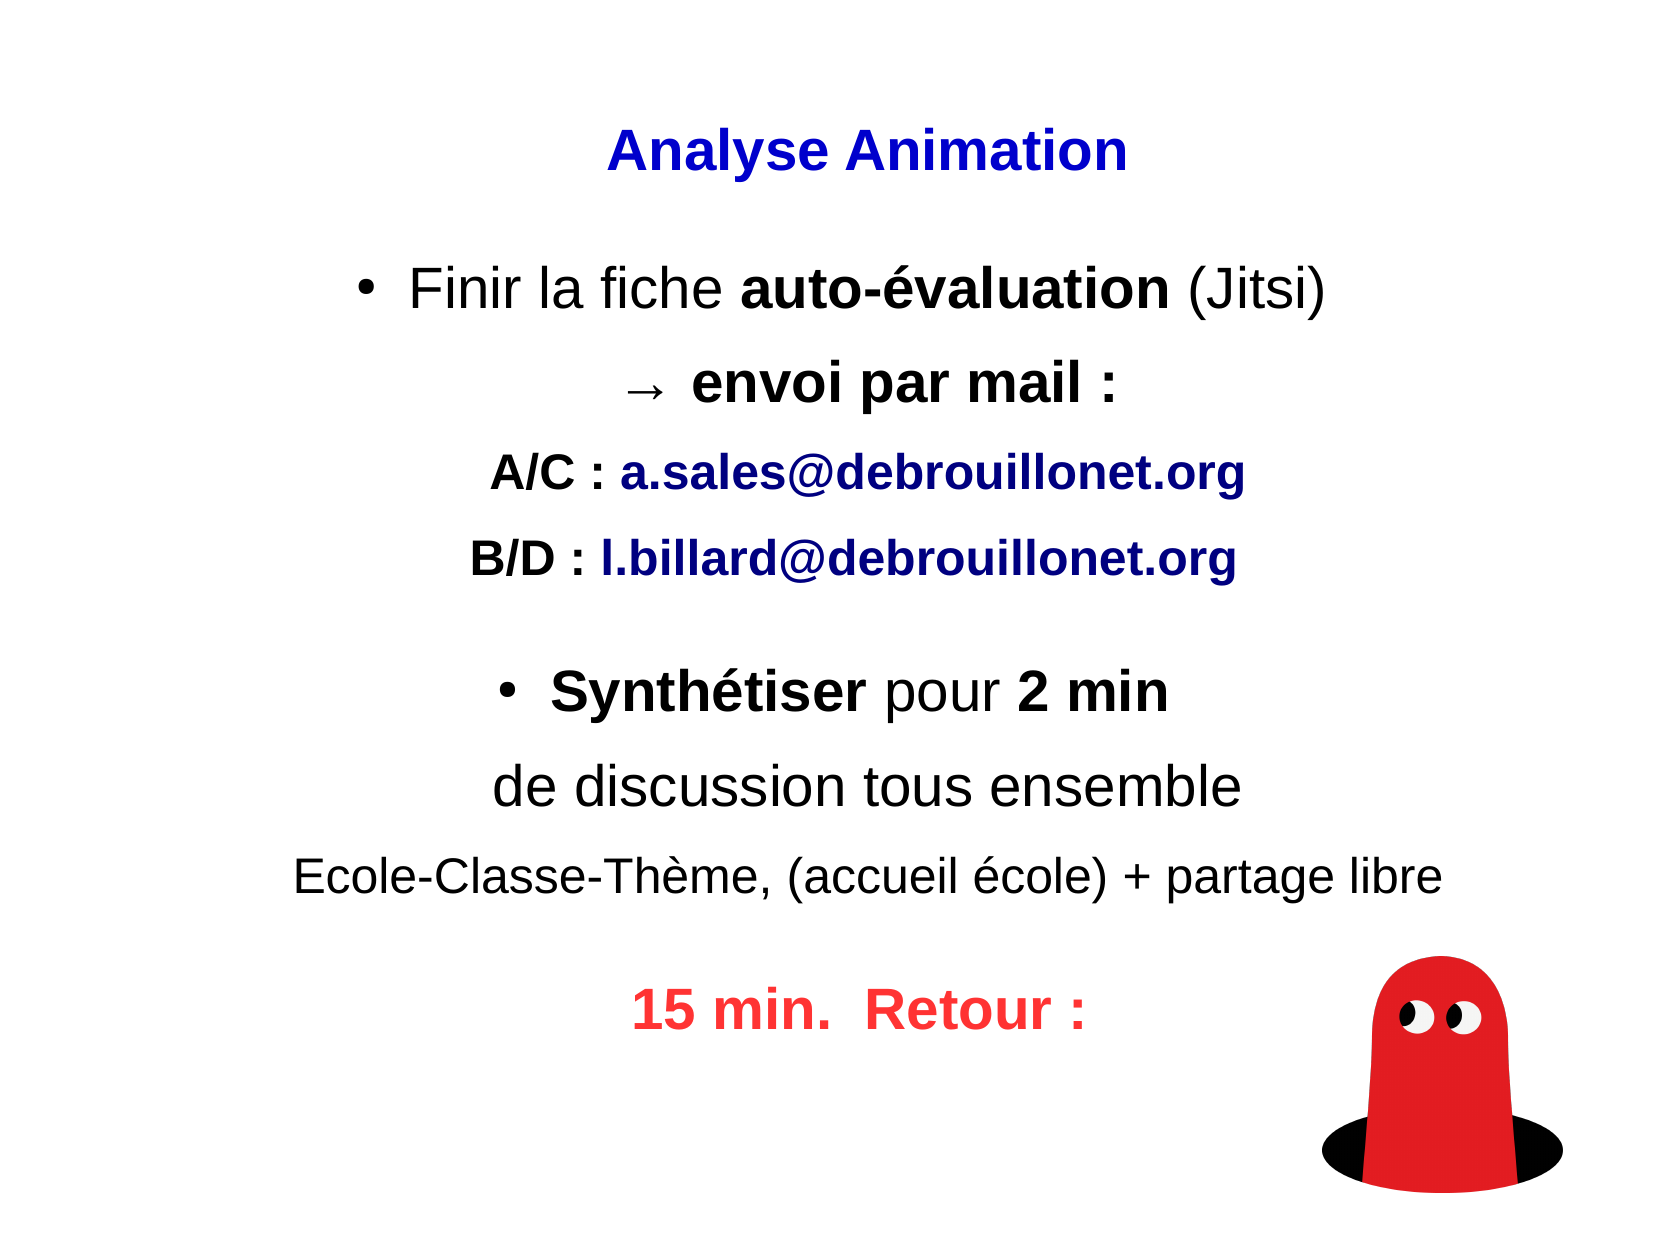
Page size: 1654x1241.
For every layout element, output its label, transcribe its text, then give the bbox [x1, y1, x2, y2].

picture [1322, 956, 1563, 1193]
list Analyse Animation Finir la fiche auto-évaluation (Jitsi) → envoi par mail : A/C : a.sales@debrouillonet.org B/D : l.billard@debrouillonet.org Synthétiser pour 2 min de discussion tous ensemble Ecole-Classe-Thème, (accueil école) + partage libre 15 min. Retour : [82, 117, 1583, 1232]
